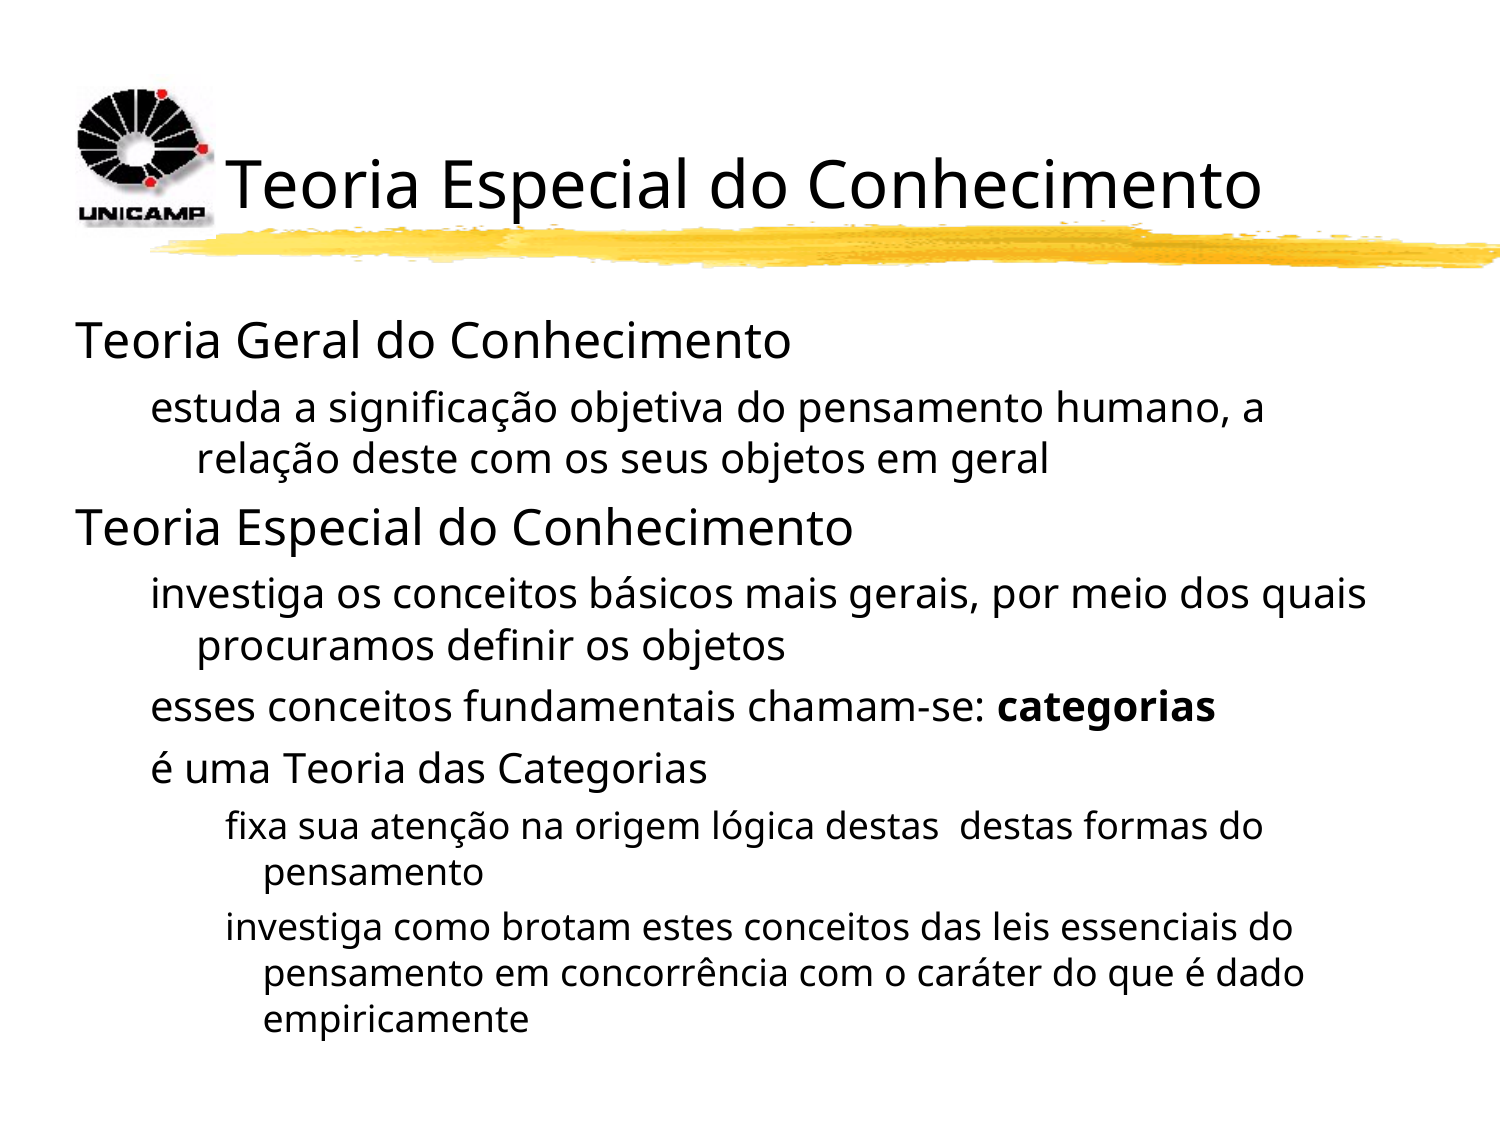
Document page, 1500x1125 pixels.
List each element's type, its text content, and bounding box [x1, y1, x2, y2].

title Teoria Especial do Conhecimento [225, 45, 1426, 225]
picture [75, 74, 1500, 279]
list Teoria Geral do Conhecimento estuda a significação objetiva do pensamento humano, a relação deste com os seus objetos em geral Teoria Especial do Conhecimento investiga os conceitos básicos mais gerais, por meio dos quais procuramos definir os objetos esses conceitos fundamentais chamam-se: categorias é uma Teoria das Categorias fixa sua atenção na origem lógica destas destas formas do pensamento investiga como brotam estes conceitos das leis essenciais do pensamento em concorrência com o caráter do que é dado empiricamente [74, 309, 1417, 980]
